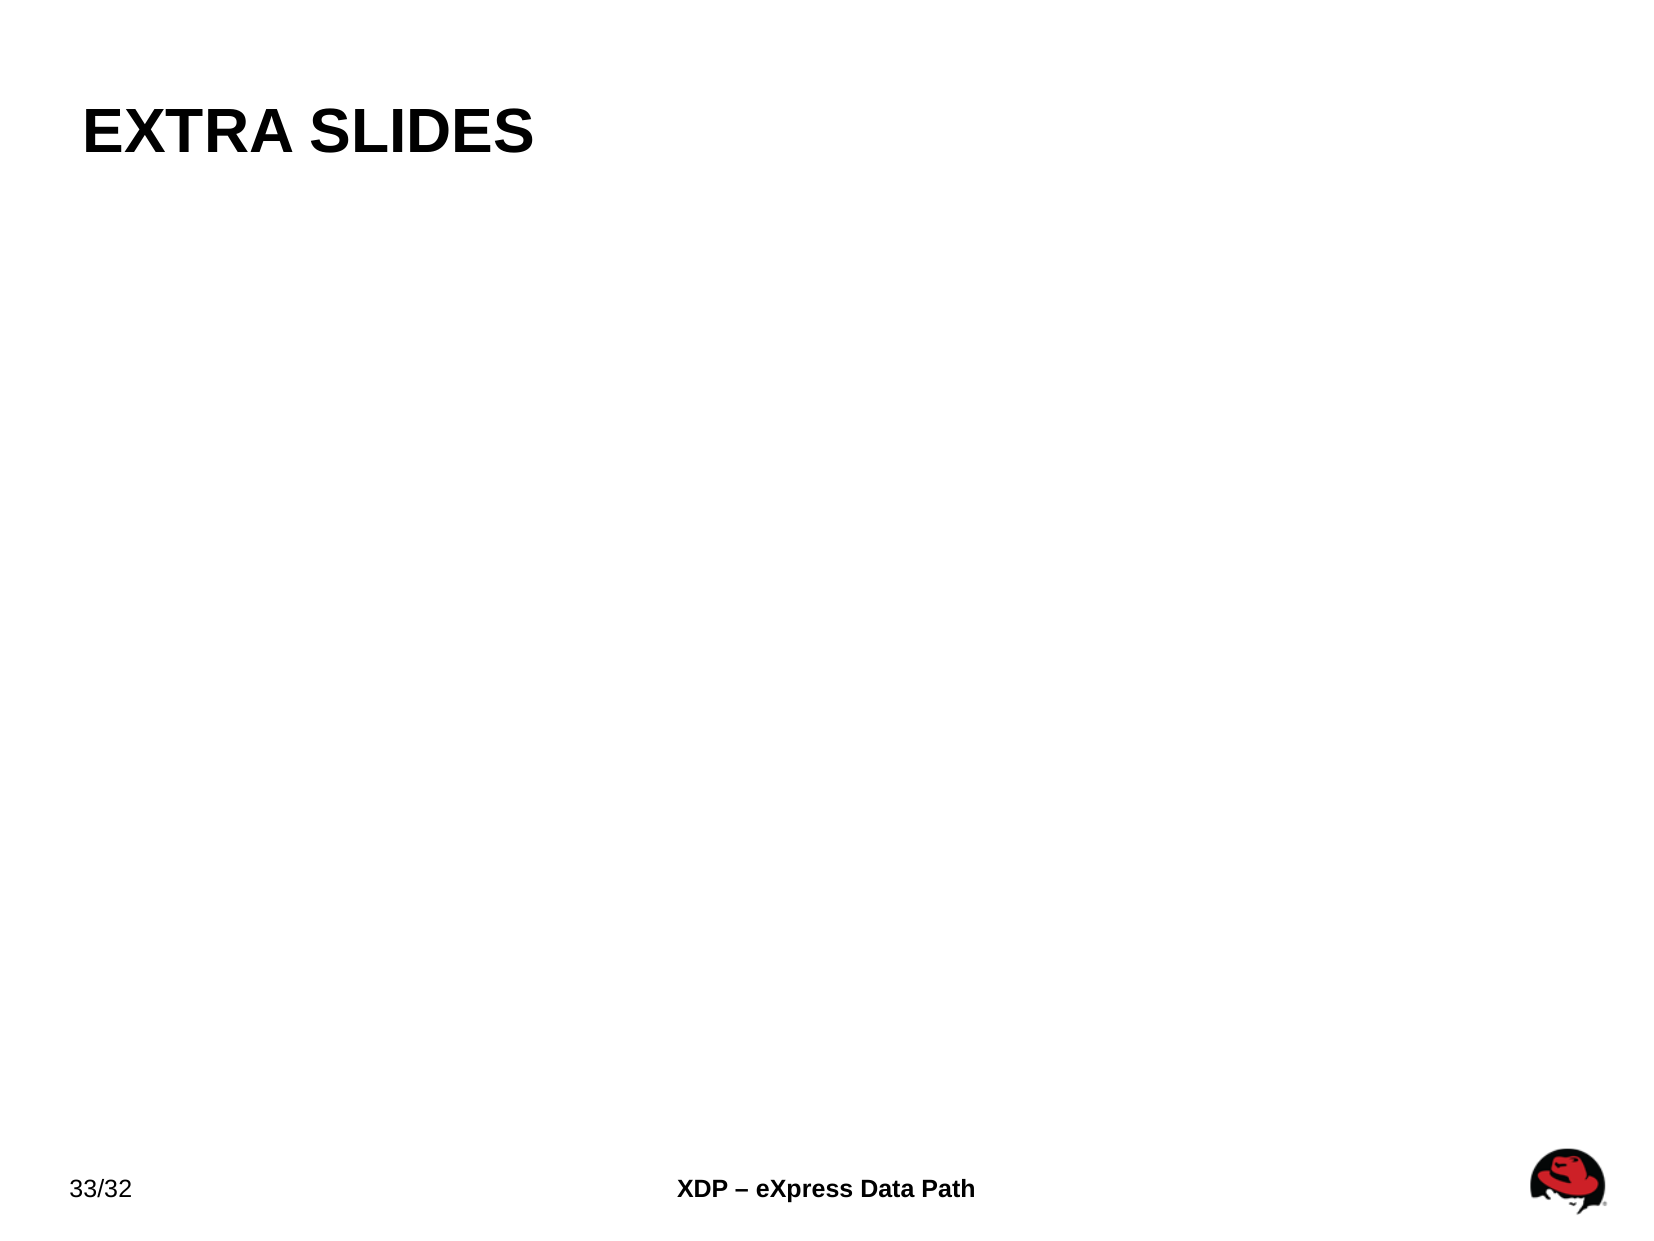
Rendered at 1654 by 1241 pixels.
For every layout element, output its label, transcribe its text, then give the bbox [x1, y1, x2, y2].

title EXTRA SLIDES [82, 37, 1571, 226]
picture [1529, 1146, 1613, 1224]
